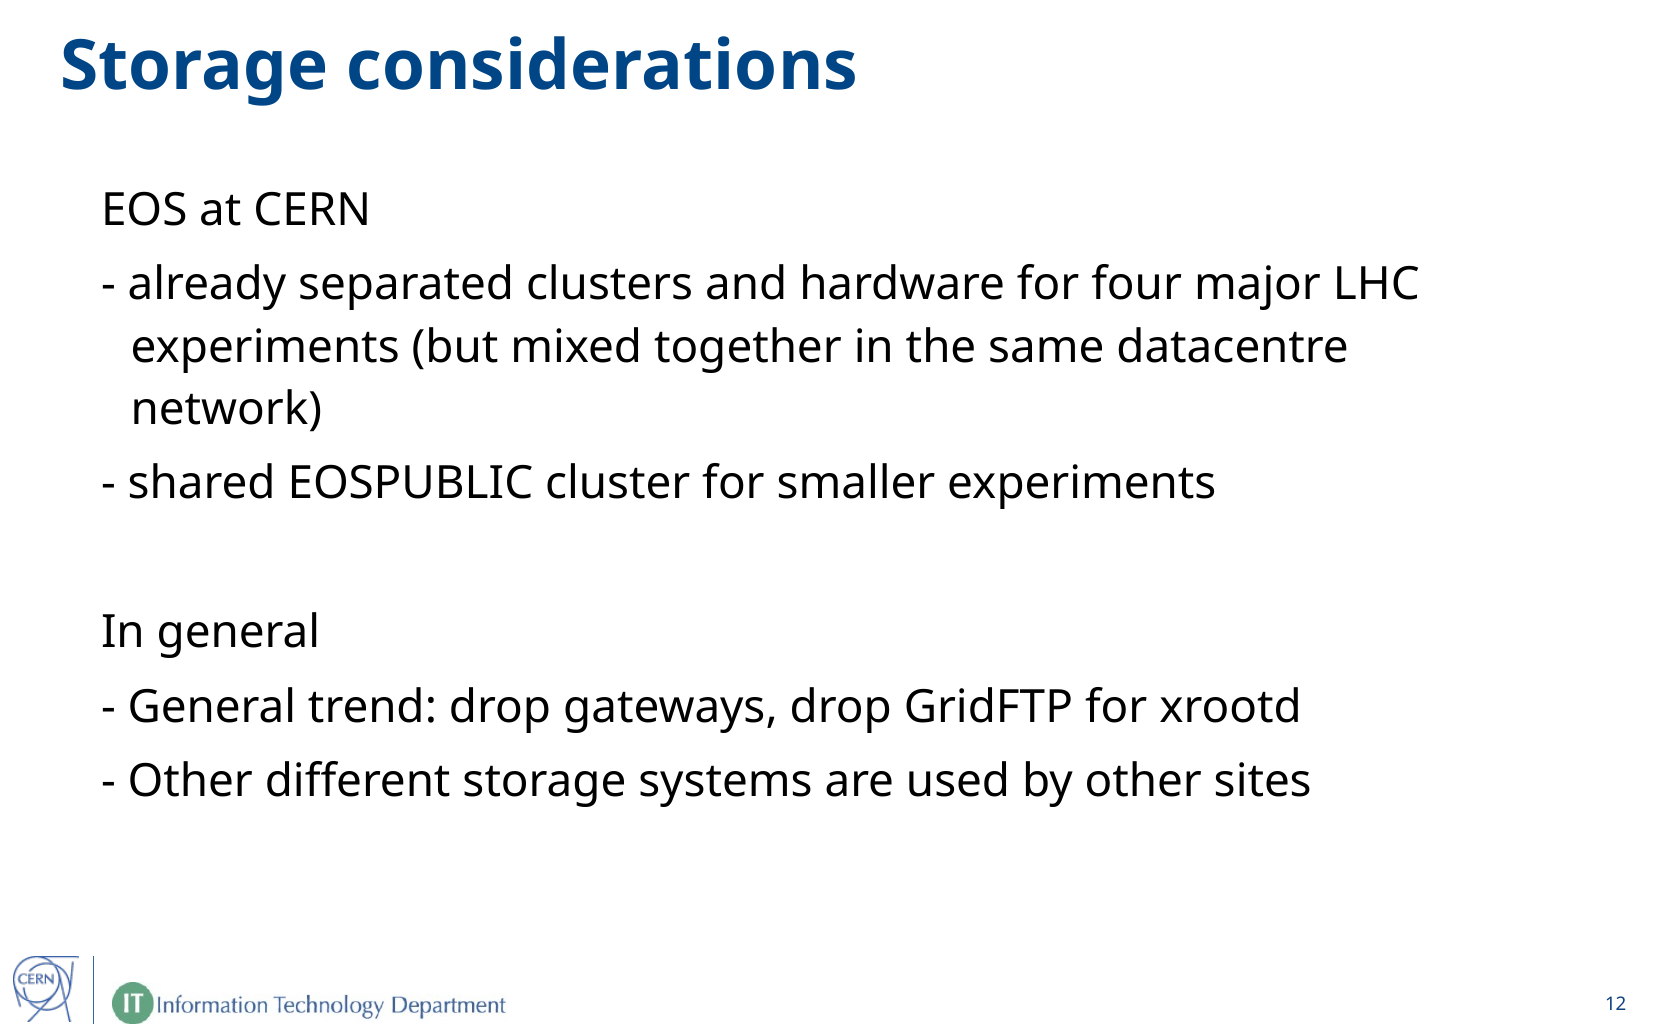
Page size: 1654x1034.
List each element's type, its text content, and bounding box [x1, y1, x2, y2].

picture [112, 982, 755, 1024]
title Storage considerations [60, 0, 1528, 138]
text_box EOS at CERN - already separated clusters and hardware for four major LHC experiments (but mixed together in the same datacentre network) - shared EOSPUBLIC cluster for smaller experiments In general - General trend: drop gateways, drop GridFTP for xrootd - Other different storage systems are used by other sites [86, 168, 1561, 979]
picture [13, 956, 79, 1032]
